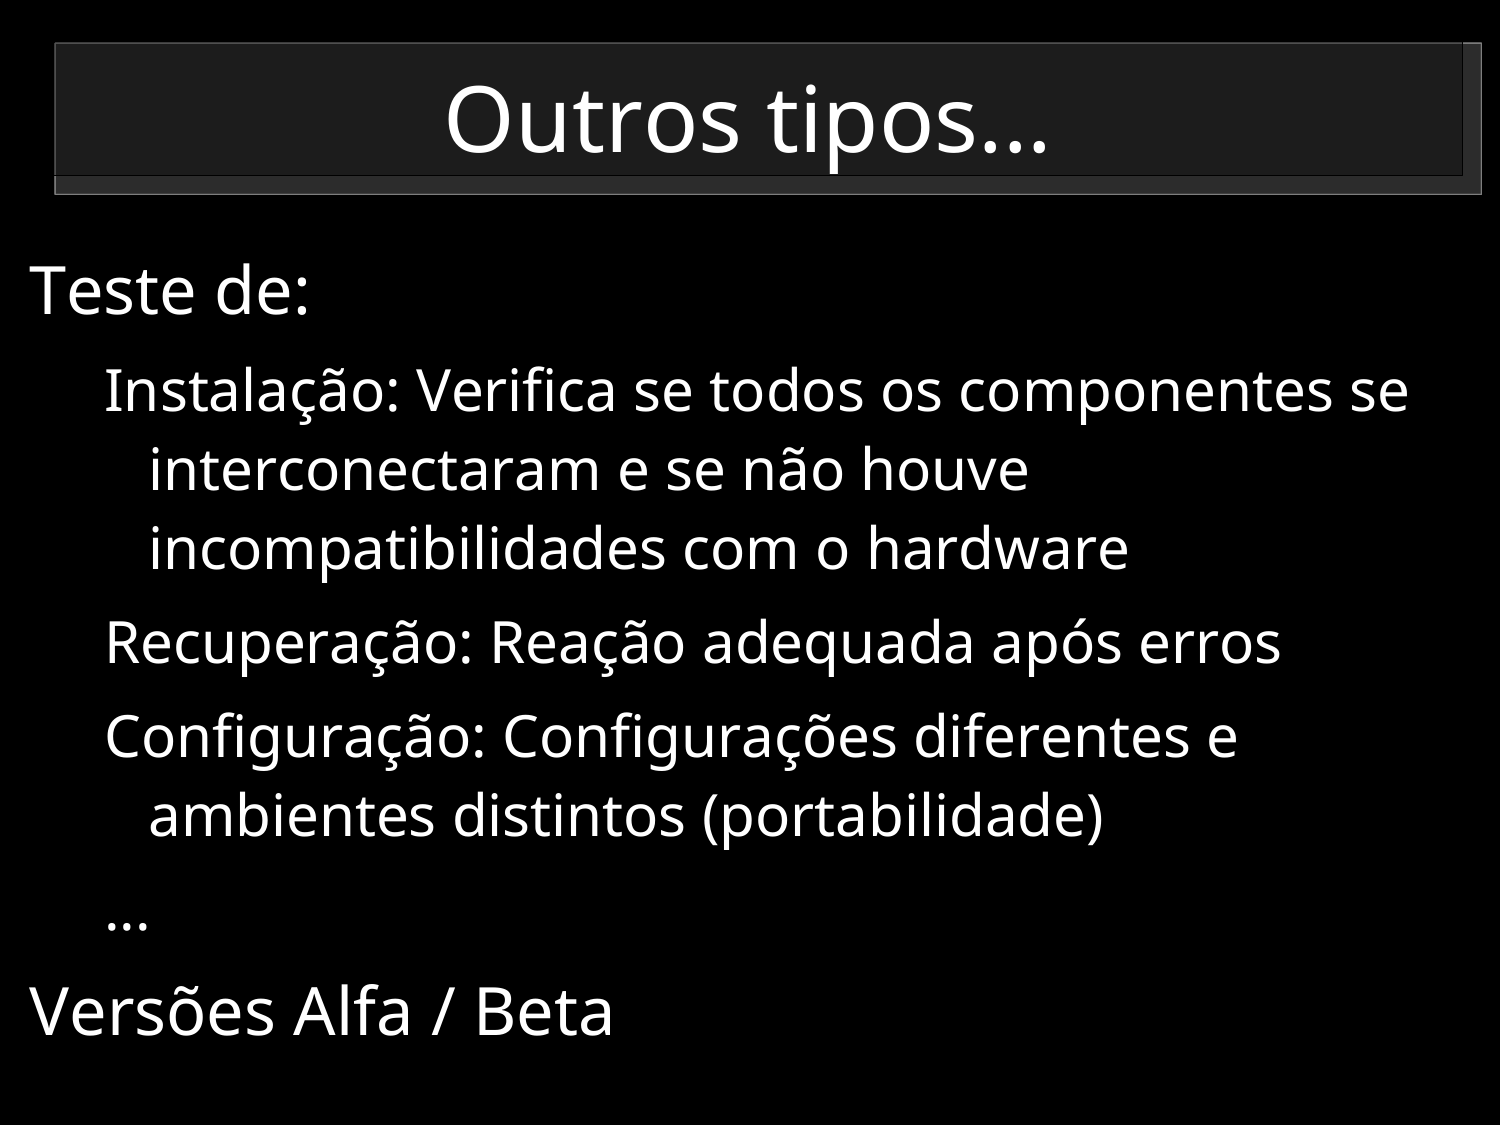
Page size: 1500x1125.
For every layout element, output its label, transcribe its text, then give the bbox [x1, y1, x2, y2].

list Teste de: Instalação: Verifica se todos os componentes se interconectaram e se não houve incompatibilidades com o hardware Recuperação: Reação adequada após erros Configuração: Configurações diferentes e ambientes distintos (portabilidade) ... Versões Alfa / Beta [29, 243, 1468, 1072]
title Outros tipos... [29, 38, 1468, 196]
